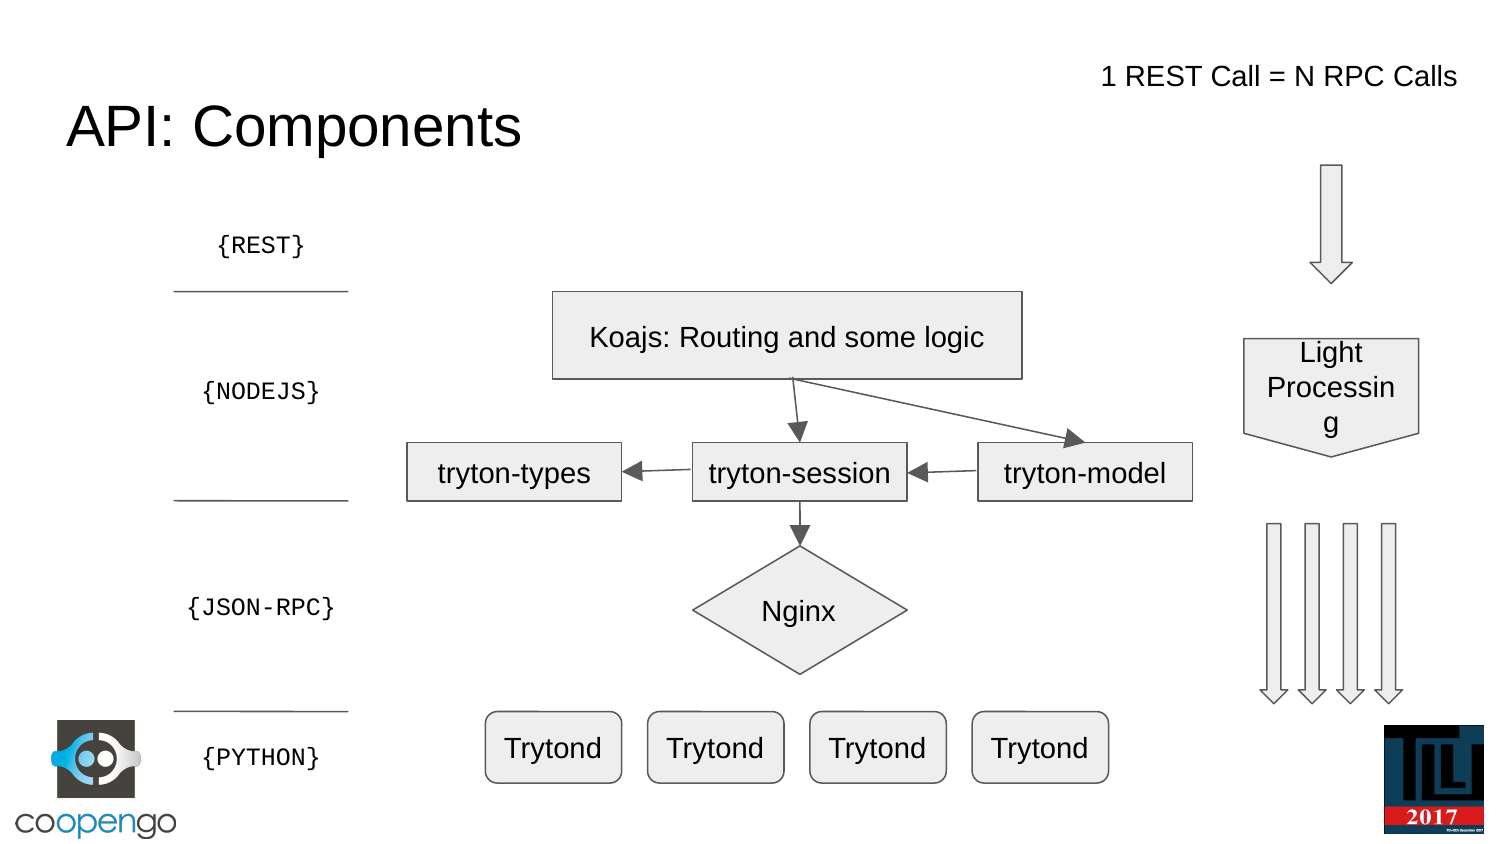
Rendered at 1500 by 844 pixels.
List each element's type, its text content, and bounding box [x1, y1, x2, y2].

picture [1384, 725, 1484, 834]
text_box {NODEJS} [168, 360, 354, 419]
text_box [1260, 523, 1288, 704]
text_box tryton-types [407, 442, 622, 501]
text_box 1 REST Call = N RPC Calls [1085, 41, 1475, 114]
title API: Components [51, 72, 1449, 167]
text_box Nginx [692, 546, 908, 675]
text_box Trytond [485, 711, 622, 784]
text_box [1374, 523, 1403, 704]
text_box [1336, 523, 1365, 704]
text_box Trytond [972, 711, 1109, 784]
text_box Trytond [647, 711, 785, 784]
text_box tryton-model [978, 442, 1193, 501]
text_box Light Processing [1243, 338, 1419, 457]
text_box {JSON-RPC} [168, 575, 354, 635]
text_box {REST} [168, 213, 354, 272]
text_box Koajs: Routing and some logic [552, 291, 1022, 380]
text_box tryton-session [692, 442, 908, 501]
text_box {PYTHON} [168, 725, 354, 785]
picture [15, 720, 176, 839]
text_box Trytond [809, 711, 947, 784]
text_box [1310, 165, 1353, 284]
text_box [1298, 523, 1327, 704]
picture [81, 817, 94, 830]
